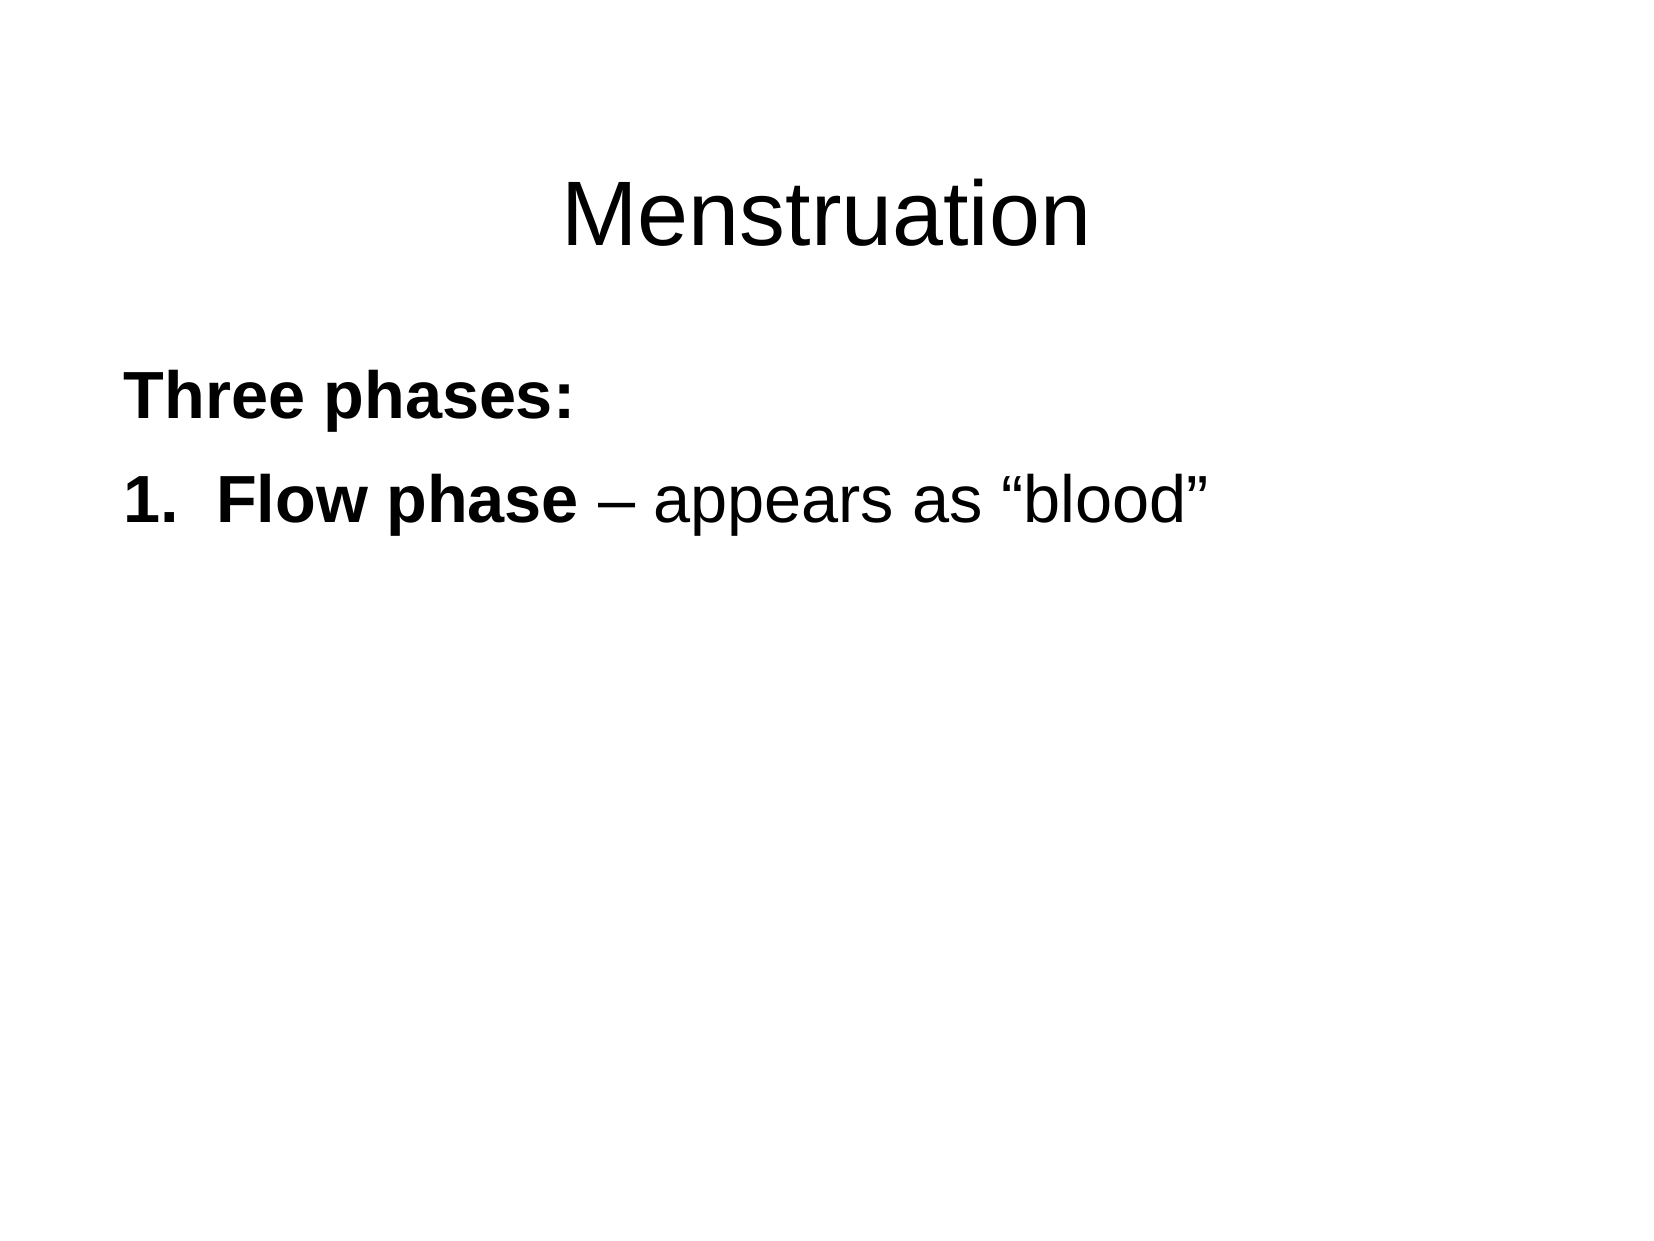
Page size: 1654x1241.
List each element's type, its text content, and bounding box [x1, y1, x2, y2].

title Menstruation [124, 117, 1530, 310]
list Three phases: 1. Flow phase – appears as “blood” [124, 358, 1530, 1088]
